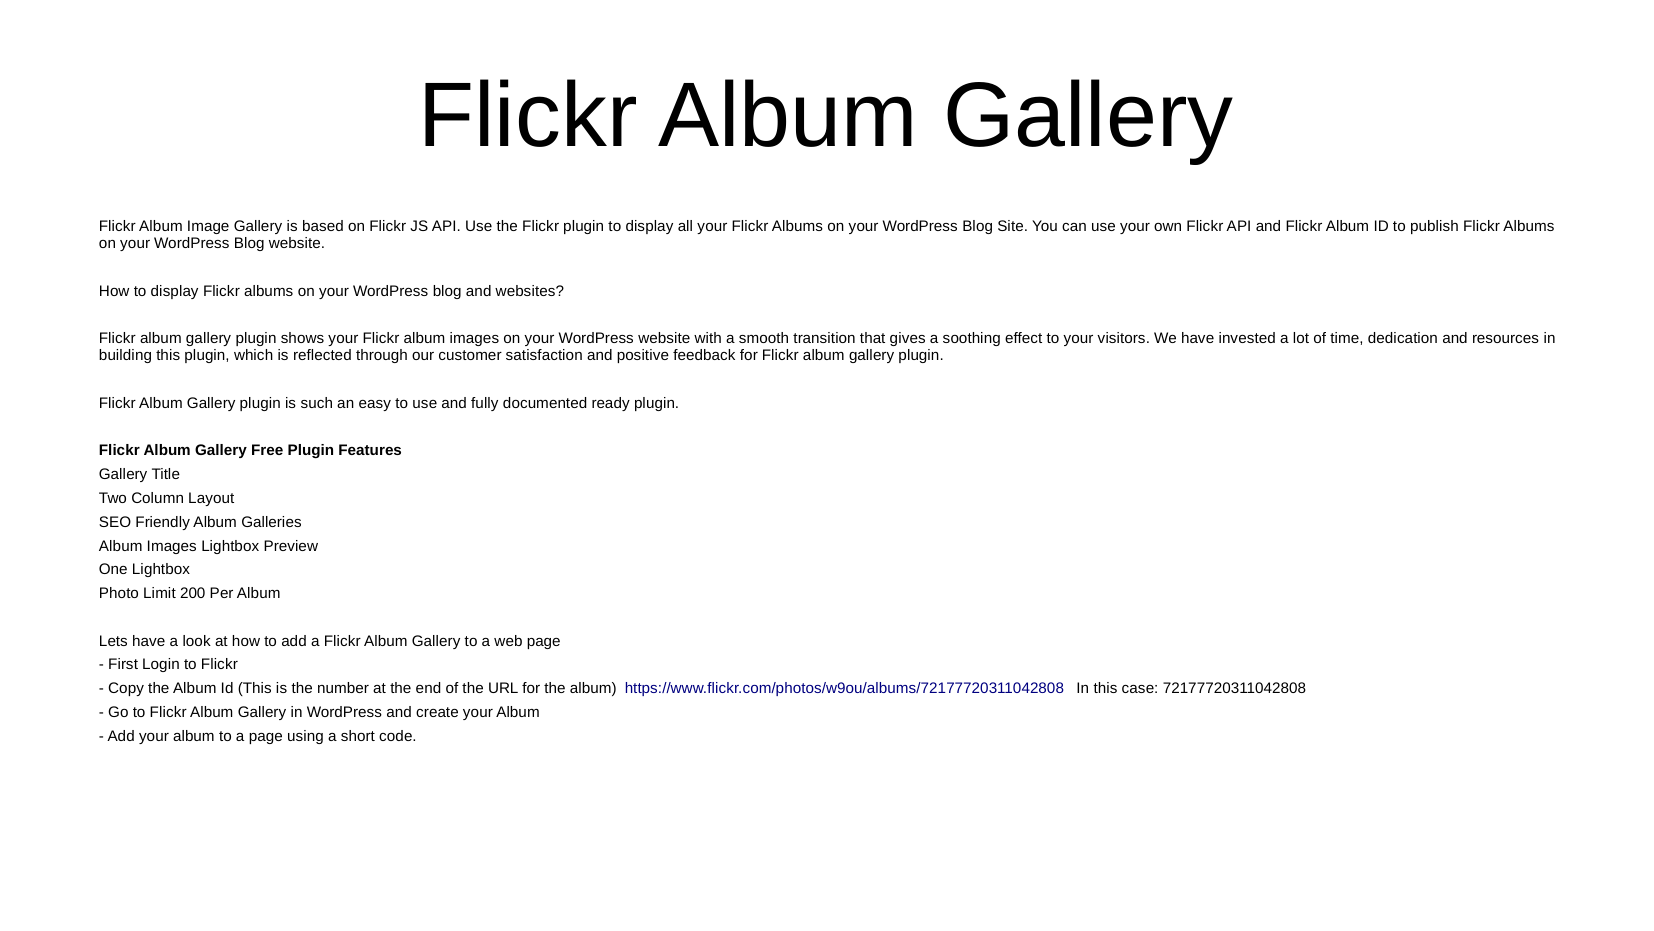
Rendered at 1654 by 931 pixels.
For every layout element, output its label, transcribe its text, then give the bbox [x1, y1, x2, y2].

list Flickr Album Image Gallery is based on Flickr JS API. Use the Flickr plugin to display all your Flickr Albums on your WordPress Blog Site. You can use your own Flickr API and Flickr Album ID to publish Flickr Albums on your WordPress Blog website. How to display Flickr albums on your WordPress blog and websites? Flickr album gallery plugin shows your Flickr album images on your WordPress website with a smooth transition that gives a soothing effect to your visitors. We have invested a lot of time, dedication and resources in building this plugin, which is reflected through our customer satisfaction and positive feedback for Flickr album gallery plugin. Flickr Album Gallery plugin is such an easy to use and fully documented ready plugin. Flickr Album Gallery Free Plugin Features Gallery Title Two Column Layout SEO Friendly Album Galleries Album Images Lightbox Preview One Lightbox Photo Limit 200 Per Album Lets have a look at how to add a Flickr Album Gallery to a web page - First Login to Flickr - Copy the Album Id (This is the number at the end of the URL for the album) https://www.flickr.com/photos/w9ou/albums/72177720311042808 In this case: 72177720311042808 - Go to Flickr Album Gallery in WordPress and create your Album - Add your album to a page using a short code. [82, 217, 1571, 758]
title Flickr Album Gallery [82, 37, 1571, 193]
